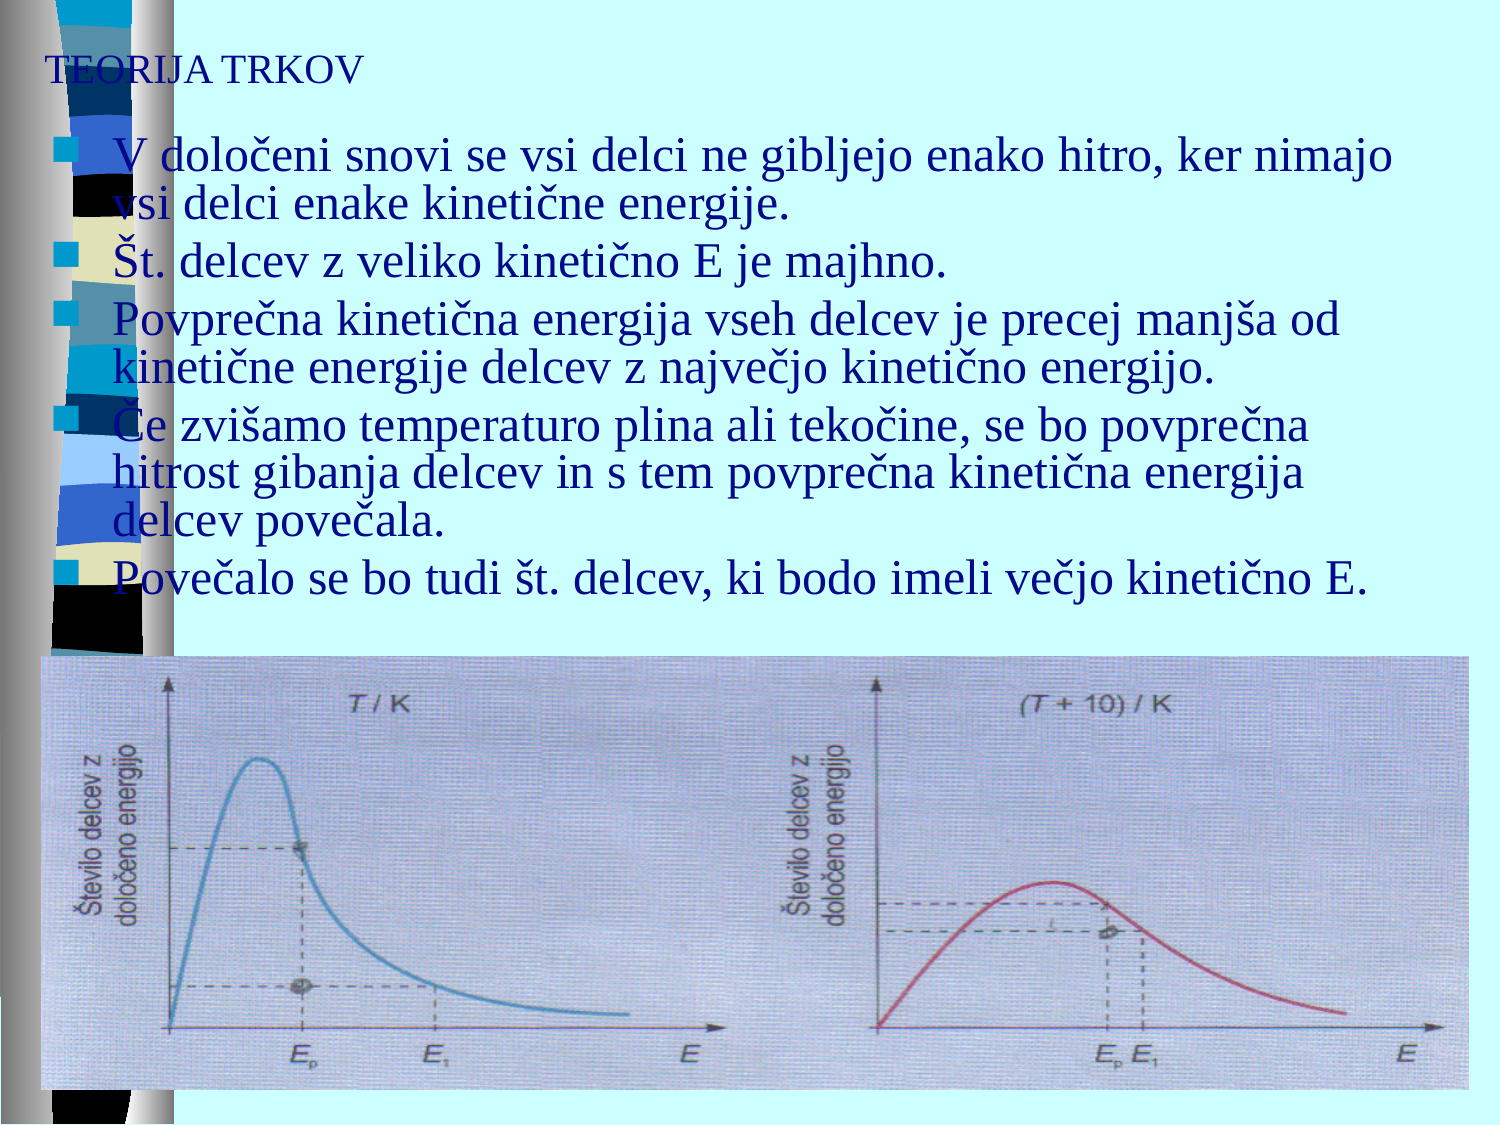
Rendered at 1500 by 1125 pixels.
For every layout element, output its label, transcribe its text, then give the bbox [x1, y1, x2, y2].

list V določeni snovi se vsi delci ne gibljejo enako hitro, ker nimajo vsi delci enake kinetične energije. Št. delcev z veliko kinetično E je majhno. Povprečna kinetična energija vseh delcev je precej manjša od kinetične energije delcev z največjo kinetično energijo. Če zvišamo temperaturo plina ali tekočine, se bo povprečna hitrost gibanja delcev in s tem povprečna kinetična energija delcev povečala. Povečalo se bo tudi št. delcev, ki bodo imeli večjo kinetično E. [41, 125, 1412, 634]
picture [41, 656, 1469, 1090]
title TEORIJA TRKOV [29, 42, 431, 91]
